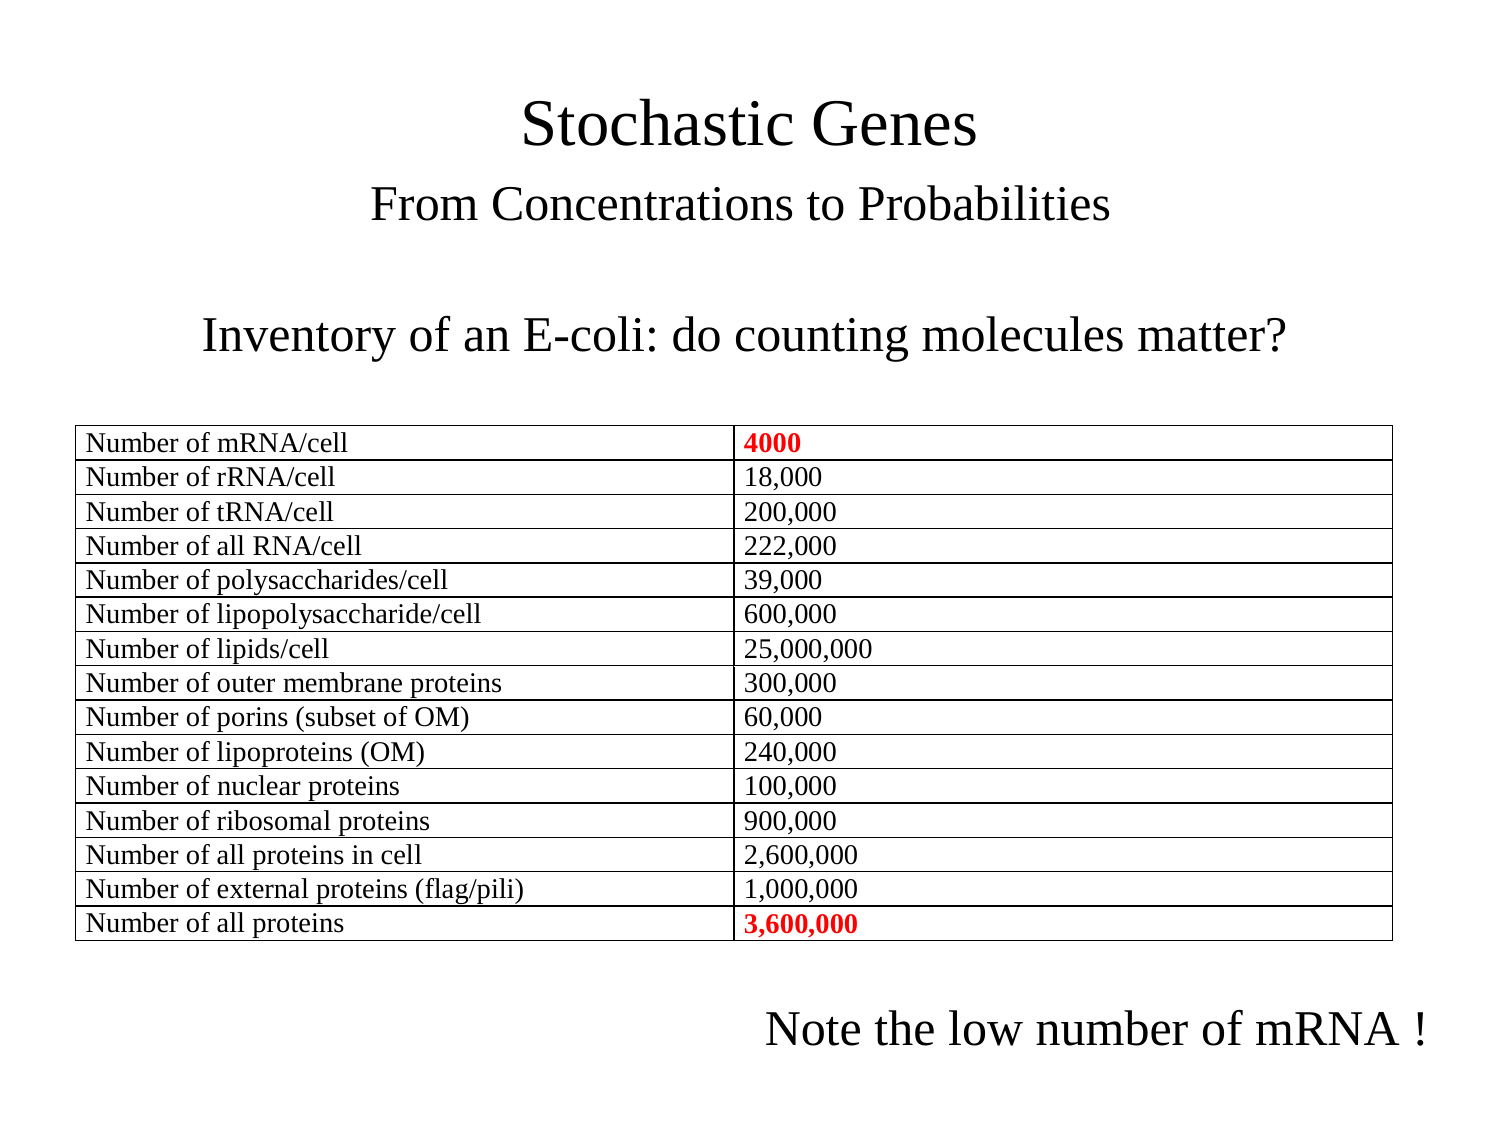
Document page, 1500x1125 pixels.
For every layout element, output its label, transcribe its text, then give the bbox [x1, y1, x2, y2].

text_box Stochastic Genes [112, 24, 1388, 213]
chart [75, 425, 1394, 974]
text_box Inventory of an E-coli: do counting molecules matter? [186, 294, 1304, 370]
text_box From Concentrations to Probabilities [355, 162, 1127, 238]
text_box Note the low number of mRNA ! [750, 987, 1444, 1063]
